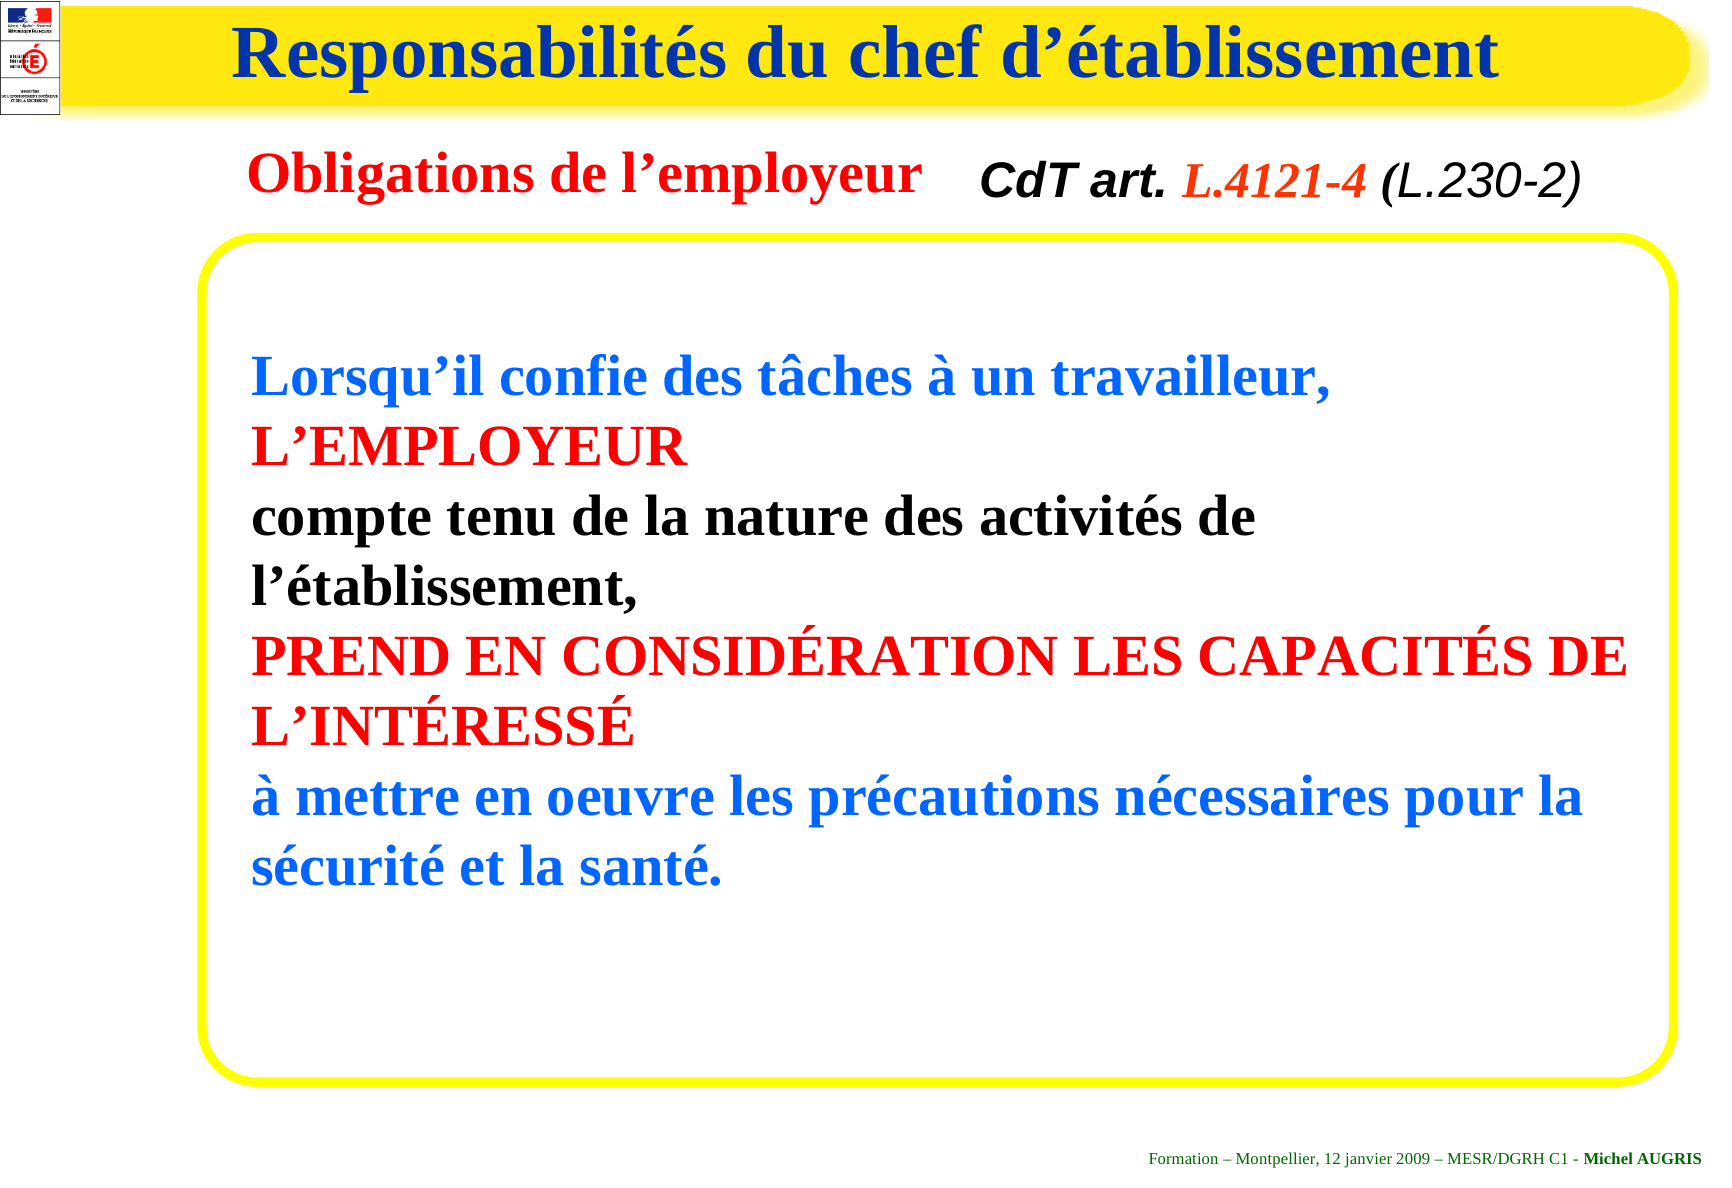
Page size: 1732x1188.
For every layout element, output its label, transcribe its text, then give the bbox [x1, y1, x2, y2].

text_box Obligations de l’employeur [231, 127, 939, 212]
picture [0, 0, 1710, 121]
text_box Lorsqu’il confie des tâches à un travailleur, L’EMPLOYEUR compte tenu de la nature des activités de l’établissement, PREND EN CONSIDÉRATION LES CAPACITÉS DE L’INTÉRESSÉ à mettre en oeuvre les précautions nécessaires pour la sécurité et la santé. [236, 329, 1648, 905]
text_box Responsabilités du chef d’établissement [217, 0, 1516, 100]
text_box CdT art. L.4121-4 (L.230-2) [965, 140, 1599, 216]
